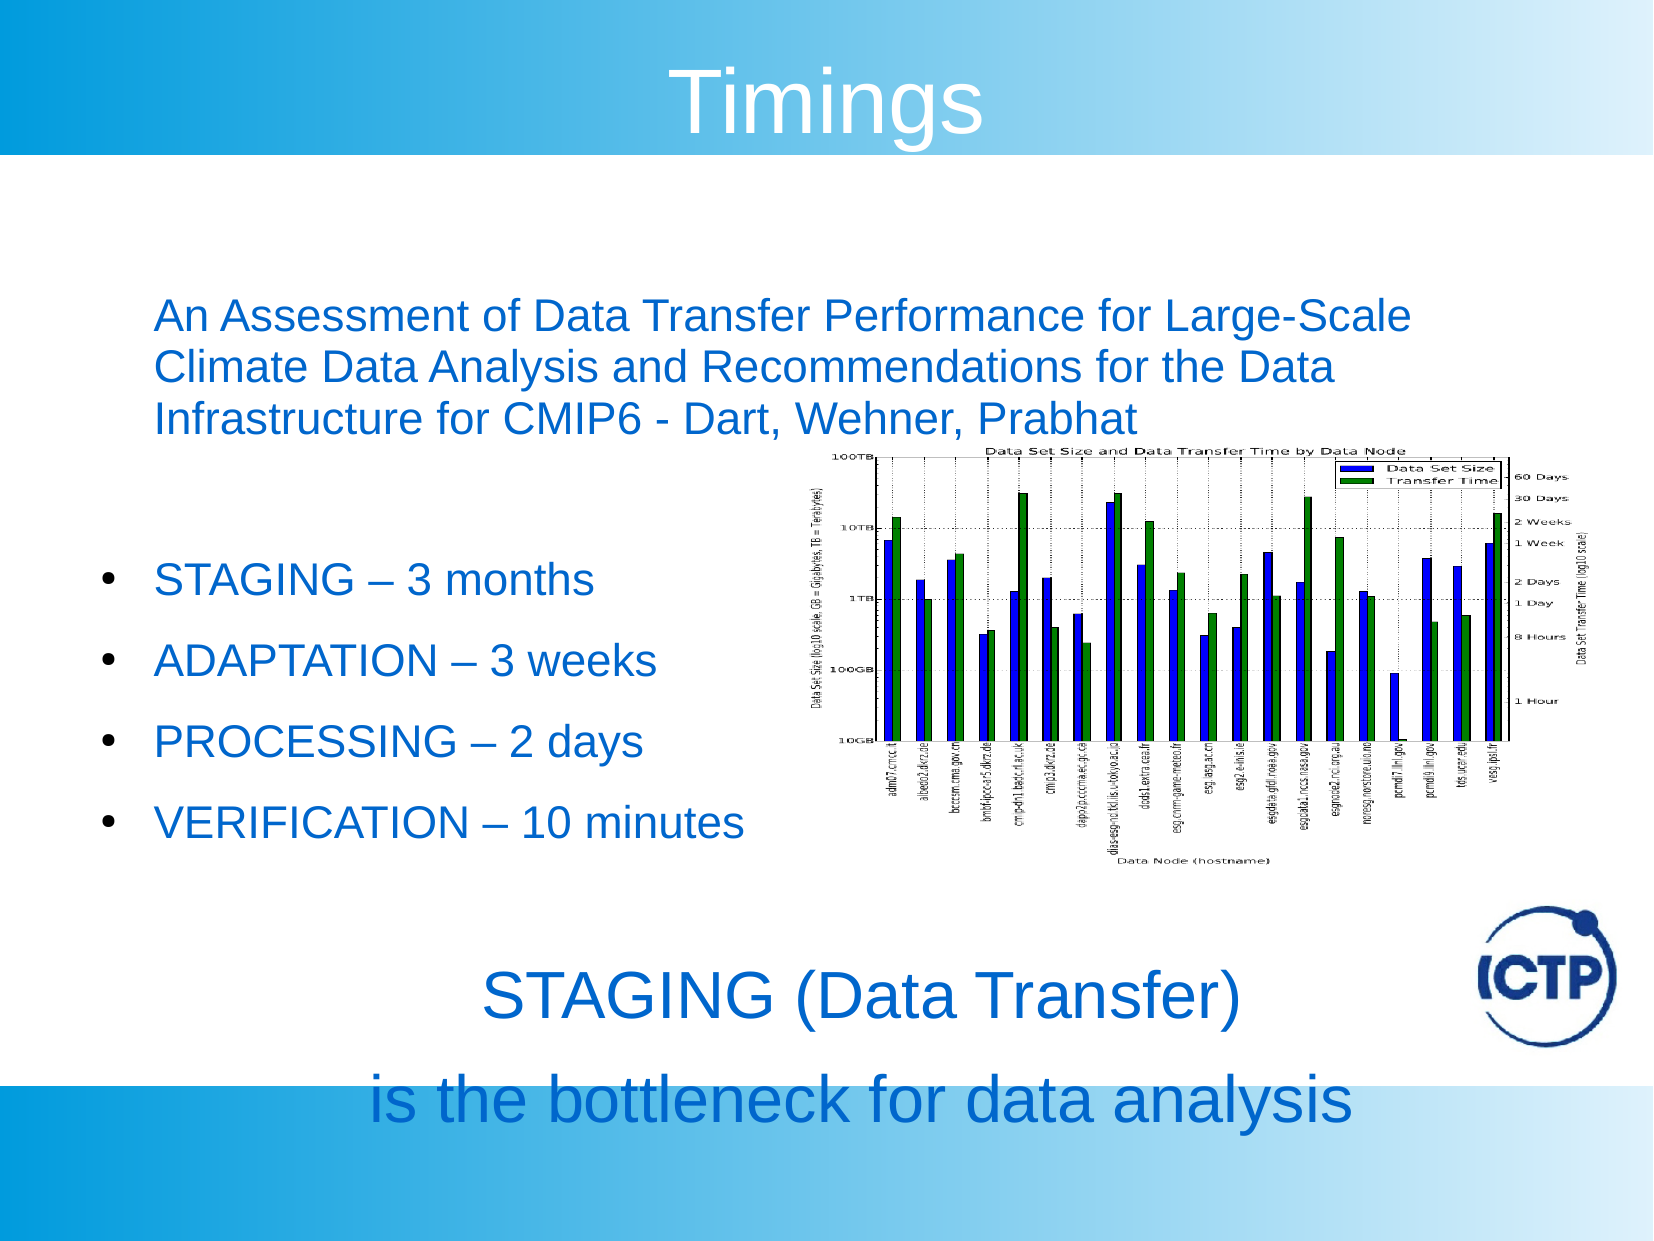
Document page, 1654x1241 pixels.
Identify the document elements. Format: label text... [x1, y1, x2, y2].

title Timings [82, 49, 1571, 155]
picture [779, 437, 1603, 871]
picture [1470, 899, 1626, 1065]
list An Assessment of Data Transfer Performance for Large-­Scale Climate Data Analysis and Recommendations for the Data Infrastructure for CMIP6 - Dart, Wehner, Prabhat STAGING – 3 months ADAPTATION – 3 weeks PROCESSING – 2 days VERIFICATION – 10 minutes STAGING (Data Transfer) is the bottleneck for data analysis [82, 290, 1571, 1010]
